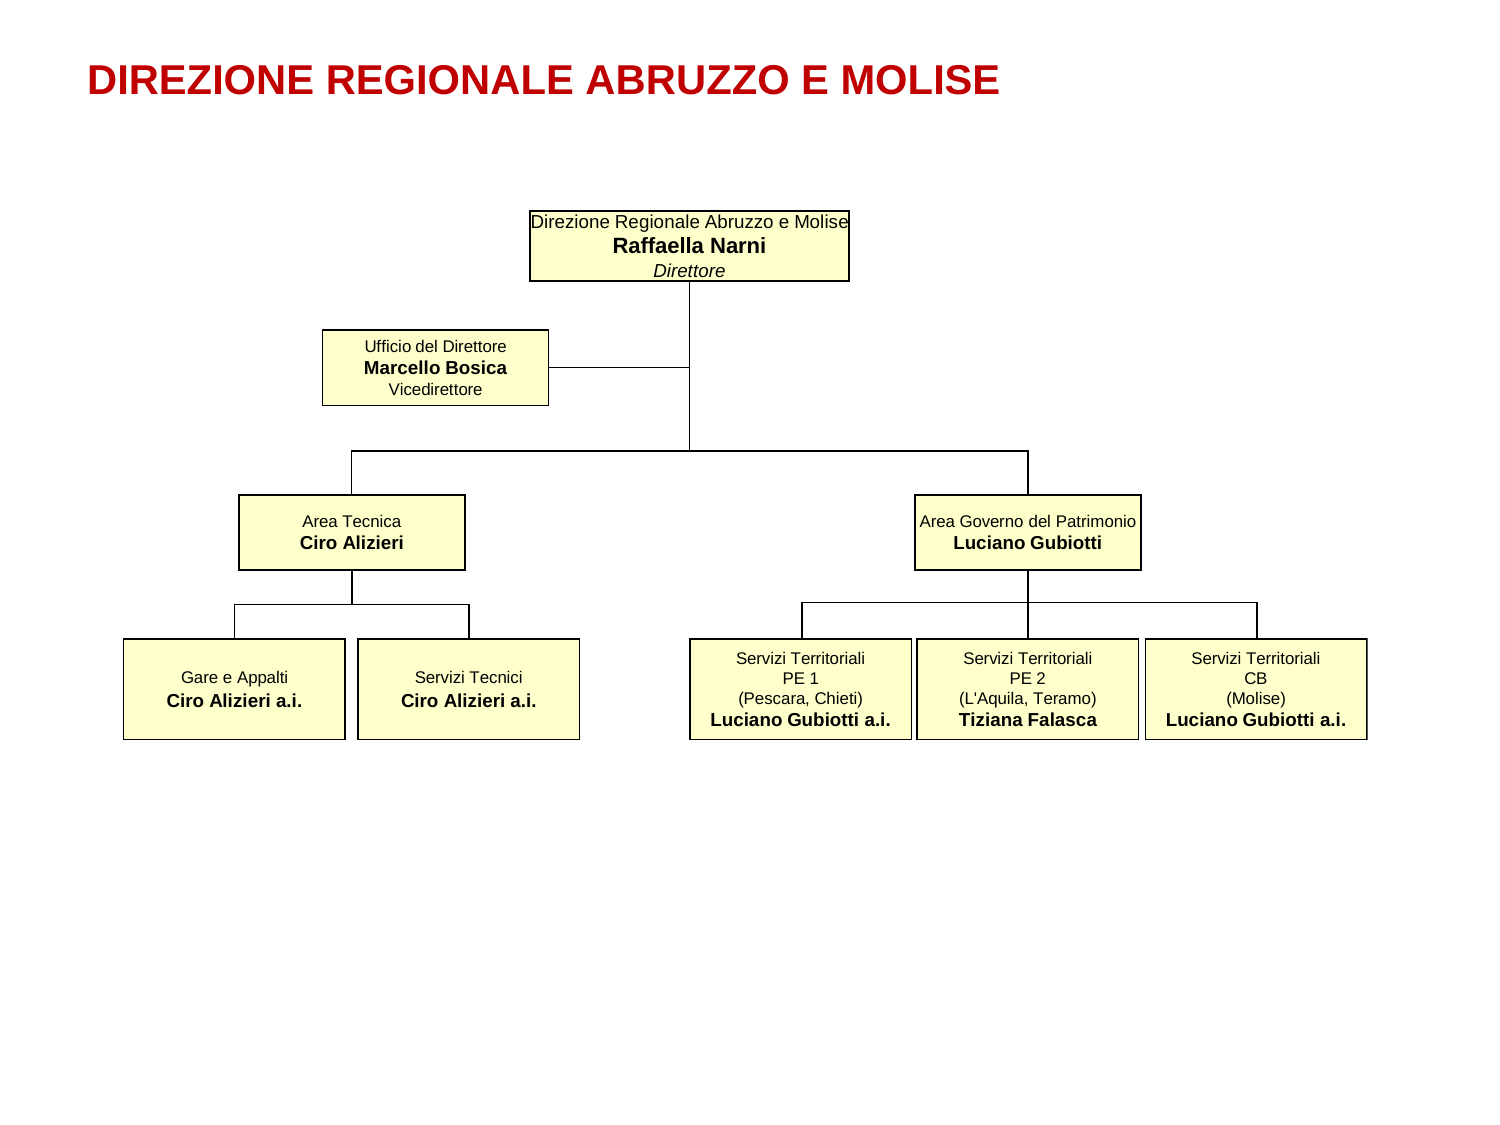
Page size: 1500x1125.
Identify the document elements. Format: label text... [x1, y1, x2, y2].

text_box DIREZIONE REGIONALE ABRUZZO E MOLISE [72, 45, 1462, 128]
picture [122, 204, 1368, 742]
